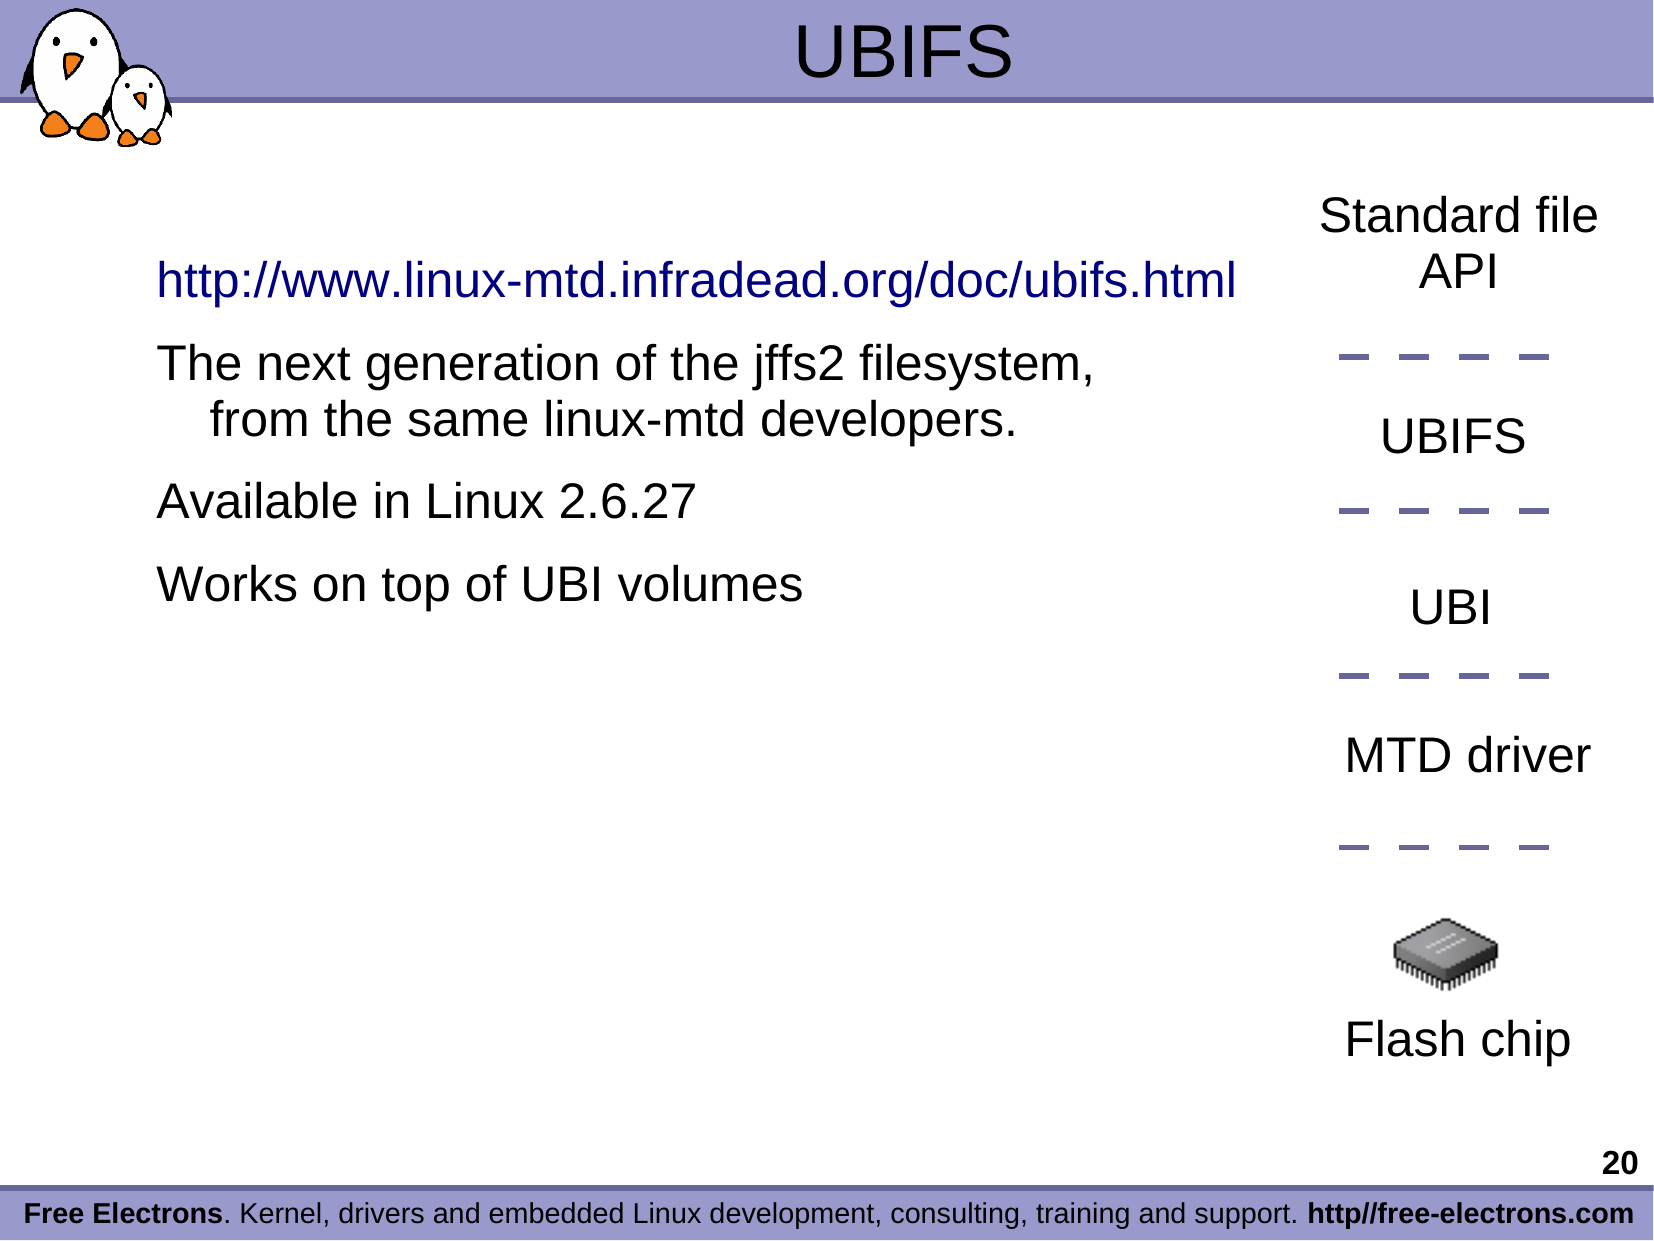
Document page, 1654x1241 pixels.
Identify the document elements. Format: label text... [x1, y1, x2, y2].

title UBIFS [178, 4, 1631, 98]
text_box MTD driver [1344, 727, 1592, 790]
list http://www.linux-mtd.infradead.org/doc/ubifs.html The next generation of the jffs2 filesystem, from the same linux-mtd developers. Available in Linux 2.6.27 Works on top of UBI volumes [138, 251, 1551, 1102]
text_box UBI [1409, 579, 1493, 642]
picture [20, 8, 172, 147]
text_box Flash chip [1344, 1010, 1572, 1073]
text_box Standard file API [1318, 187, 1600, 312]
picture [1387, 897, 1506, 1010]
text_box UBIFS [1379, 408, 1527, 471]
